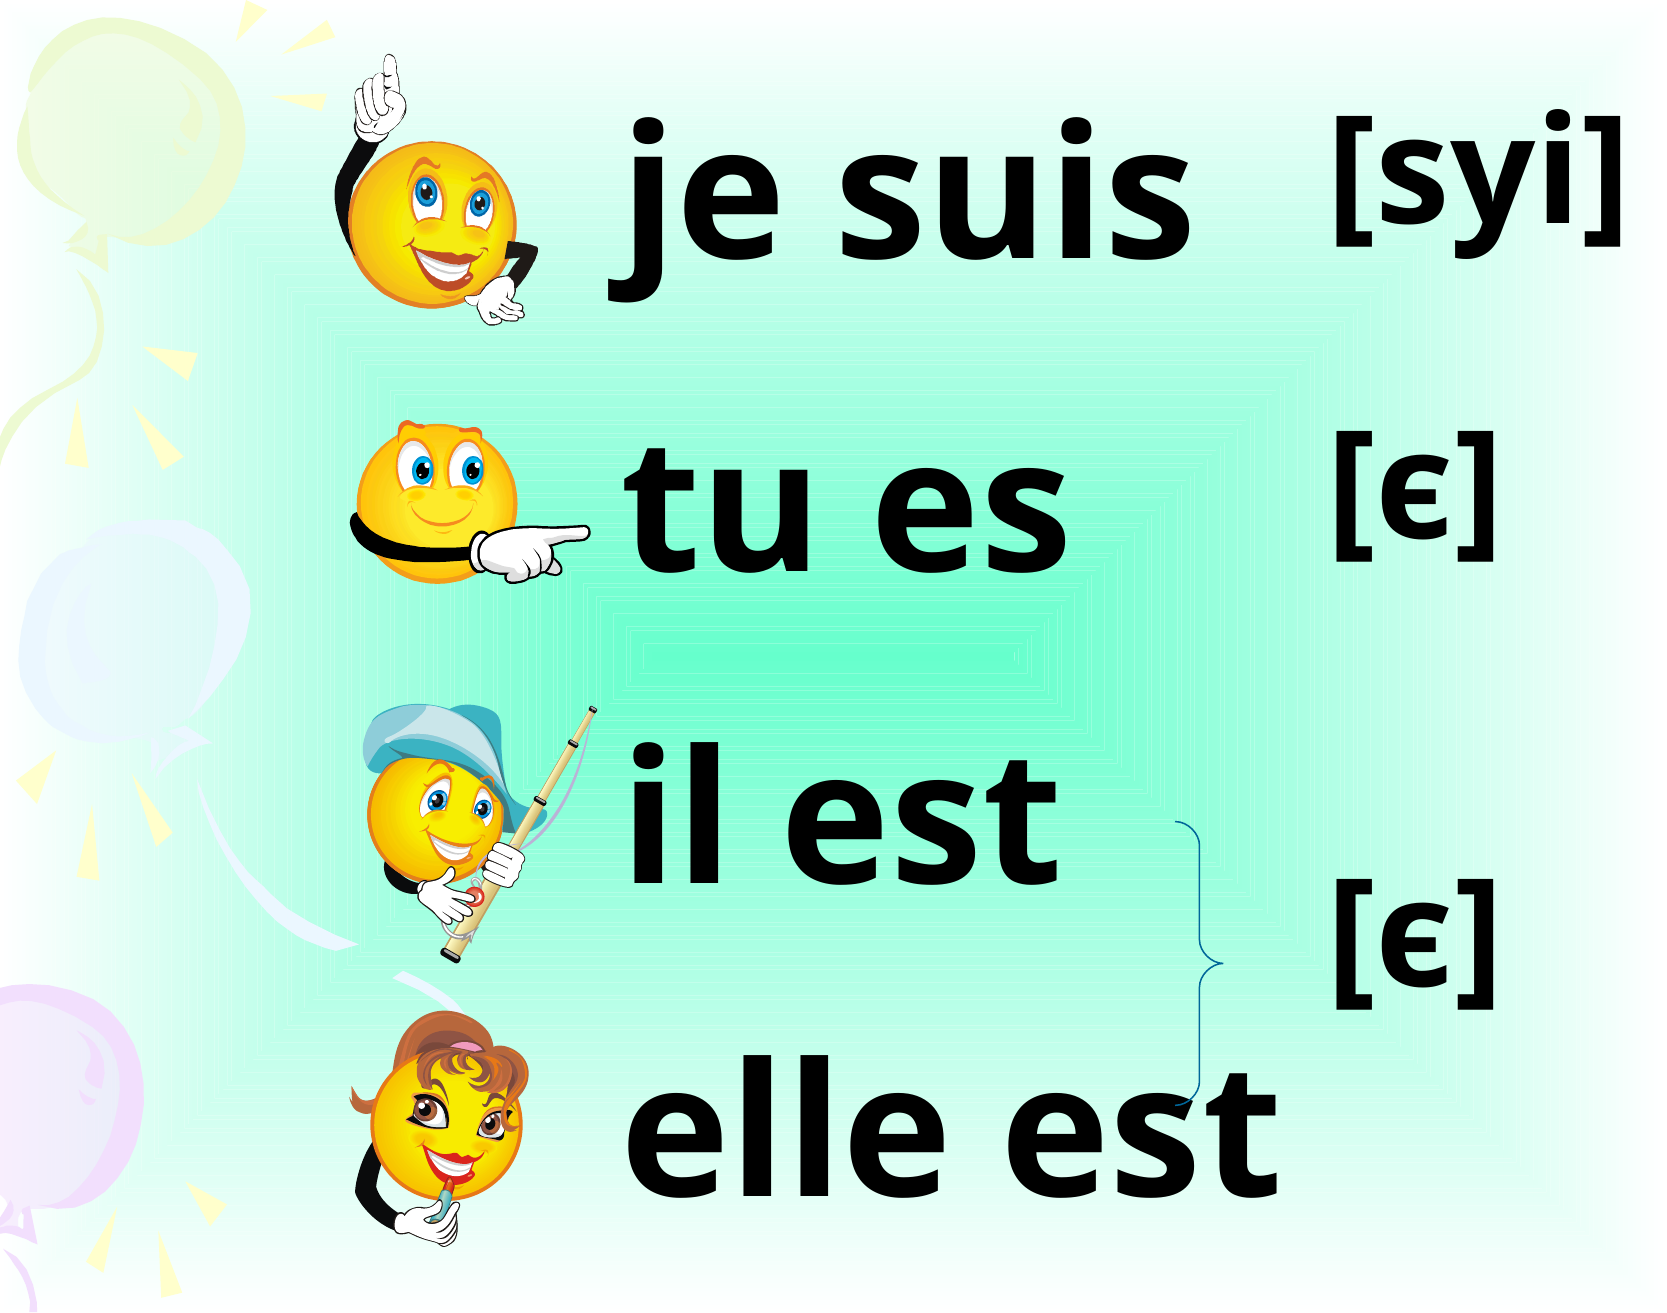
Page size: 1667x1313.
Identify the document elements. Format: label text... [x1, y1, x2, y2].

picture [362, 703, 598, 964]
picture [349, 1010, 529, 1247]
text_box [syi] [є] [1311, 65, 1667, 828]
text_box je suis tu es il est elle est [604, 65, 1354, 1241]
picture [349, 420, 591, 584]
text_box [є] [1311, 828, 1667, 1024]
picture [334, 53, 538, 326]
